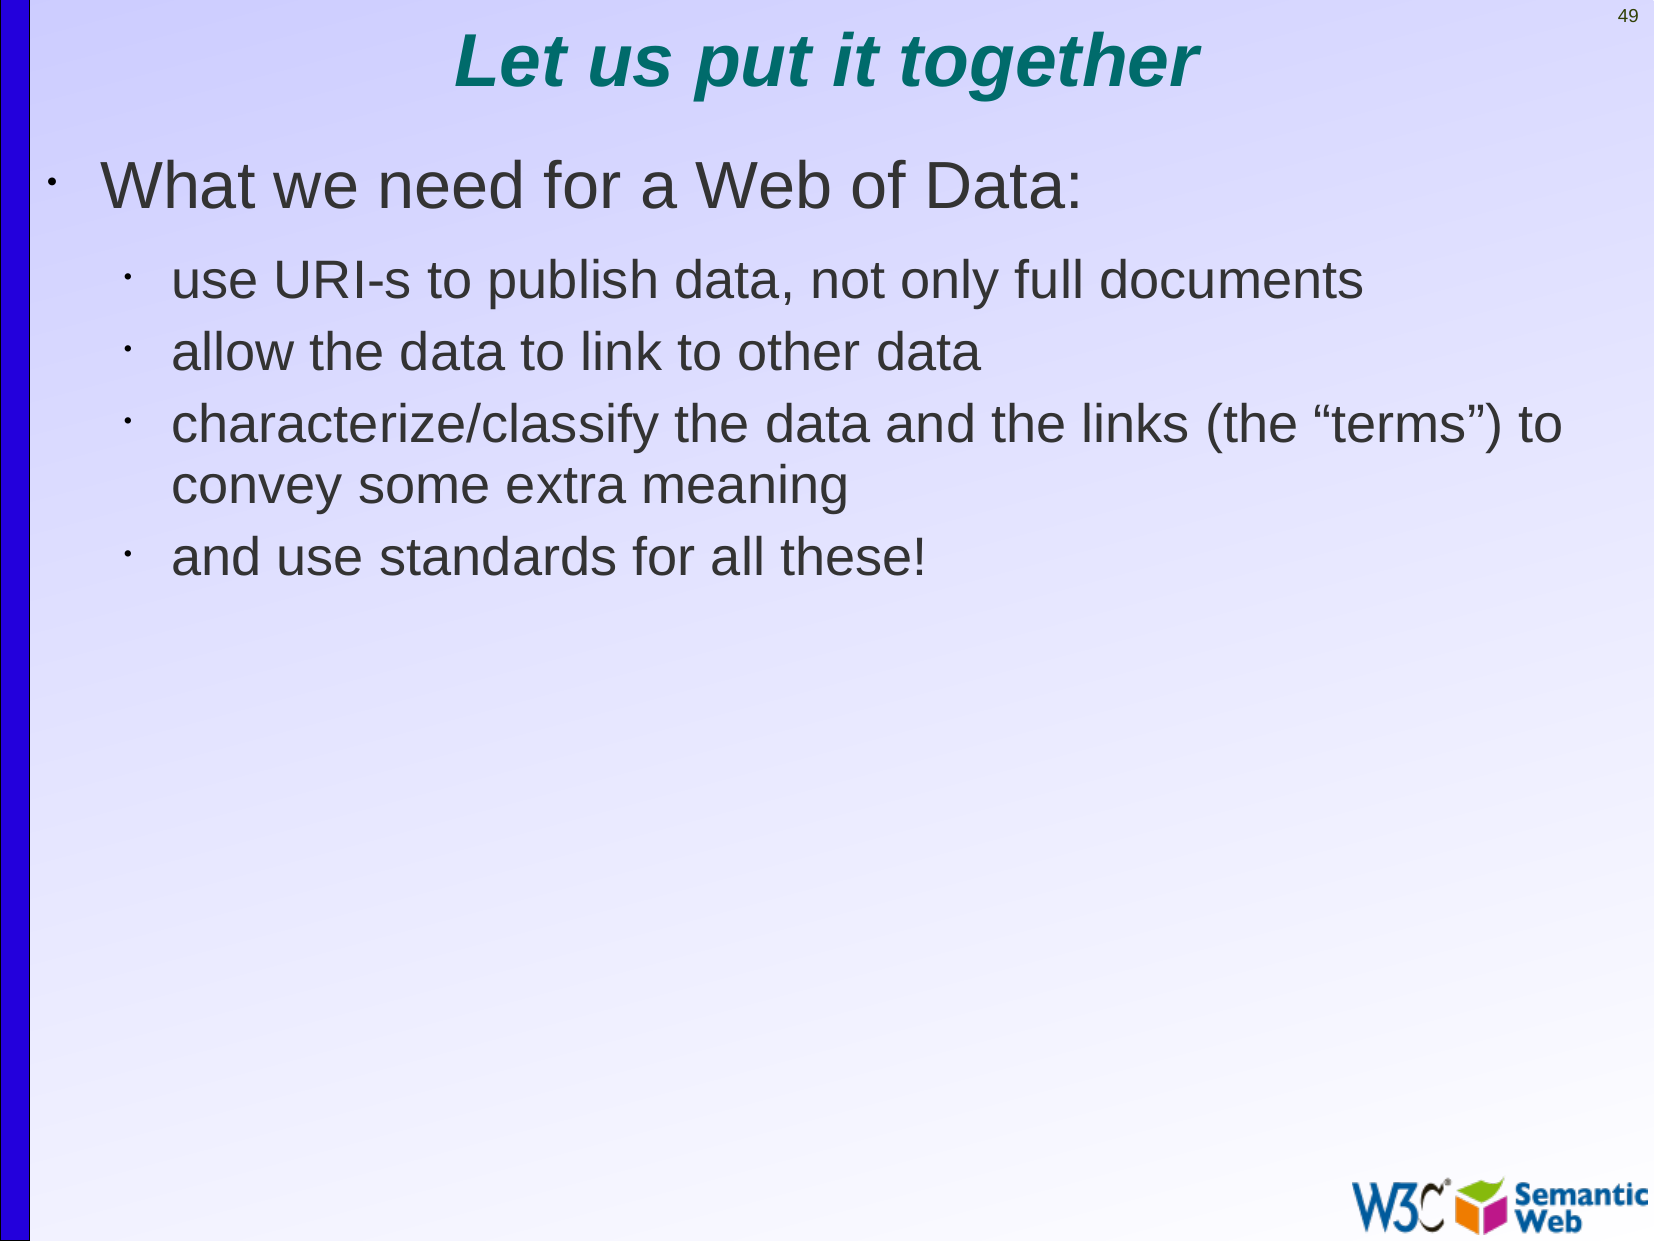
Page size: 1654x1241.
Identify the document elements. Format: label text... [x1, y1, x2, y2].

title Let us put it together [0, 0, 1654, 119]
list What we need for a Web of Data: use URI-s to publish data, not only full documents allow the data to link to other data characterize/classify the data and the links (the “terms”) to convey some extra meaning and use standards for all these! [29, 147, 1624, 1134]
picture [1352, 1175, 1648, 1235]
